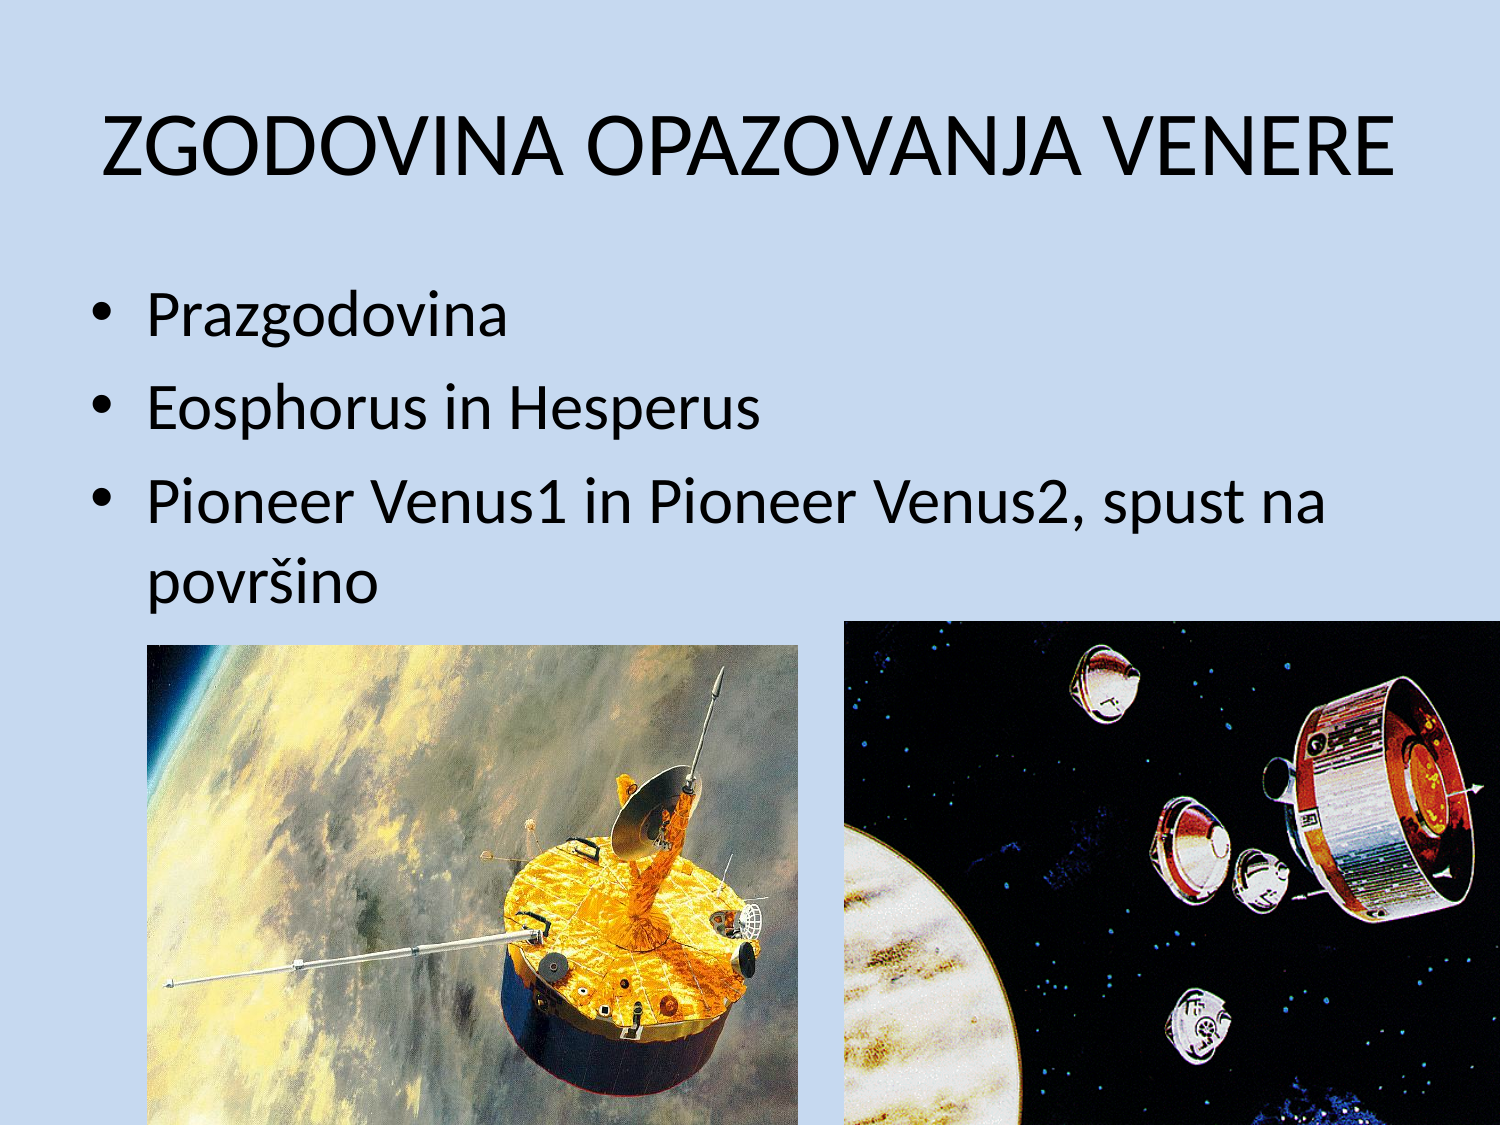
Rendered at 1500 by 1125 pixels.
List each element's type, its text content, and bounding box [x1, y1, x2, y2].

picture [844, 621, 1500, 1125]
title ZGODOVINA OPAZOVANJA VENERE [75, 45, 1425, 233]
list Prazgodovina Eosphorus in Hesperus Pioneer Venus1 in Pioneer Venus2, spust na površino [75, 262, 1425, 1005]
picture [147, 645, 798, 1125]
